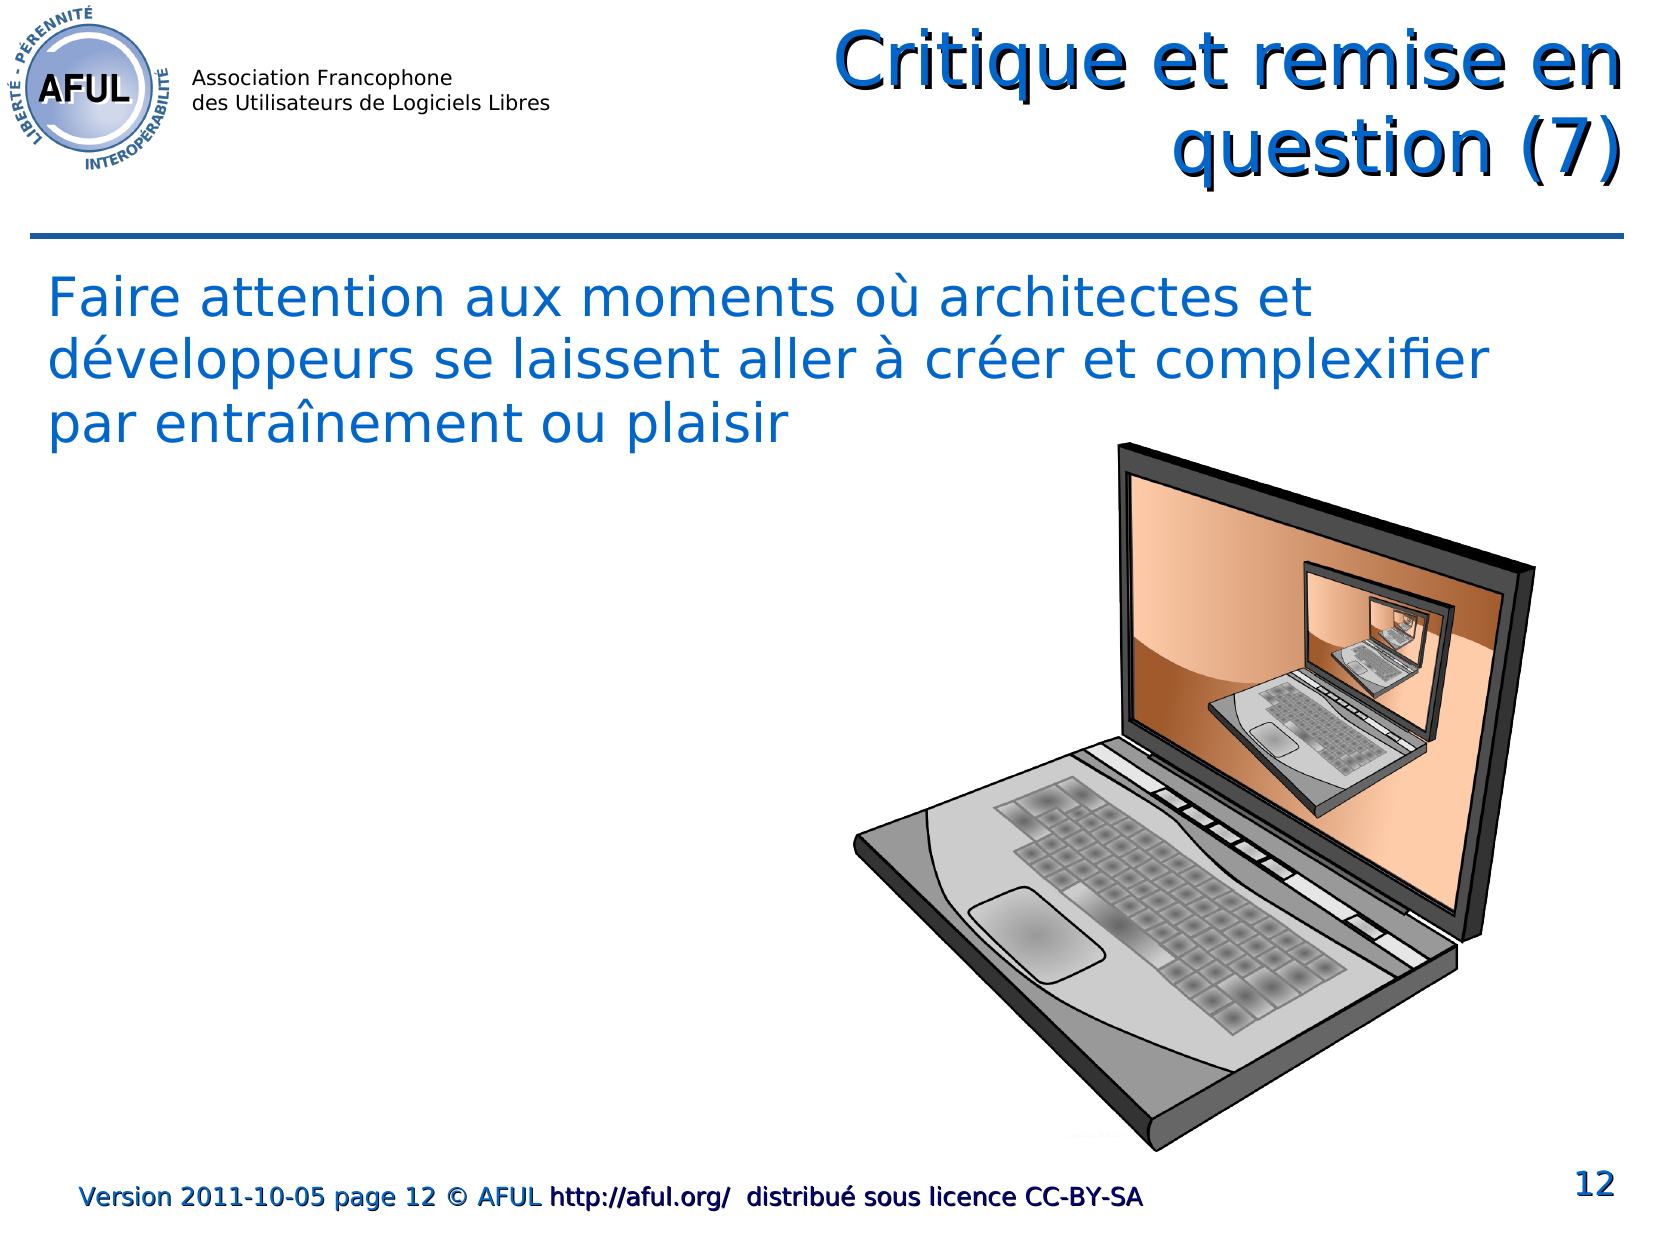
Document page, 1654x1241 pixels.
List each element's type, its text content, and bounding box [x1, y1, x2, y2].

title Critique et remise en question (7) [501, 0, 1625, 207]
list Faire attention aux moments où architectes et développeurs se laissent aller à créer et complexifier par entraînement ou plaisir [47, 265, 1595, 1211]
picture [0, 0, 178, 178]
picture [853, 442, 1536, 1152]
